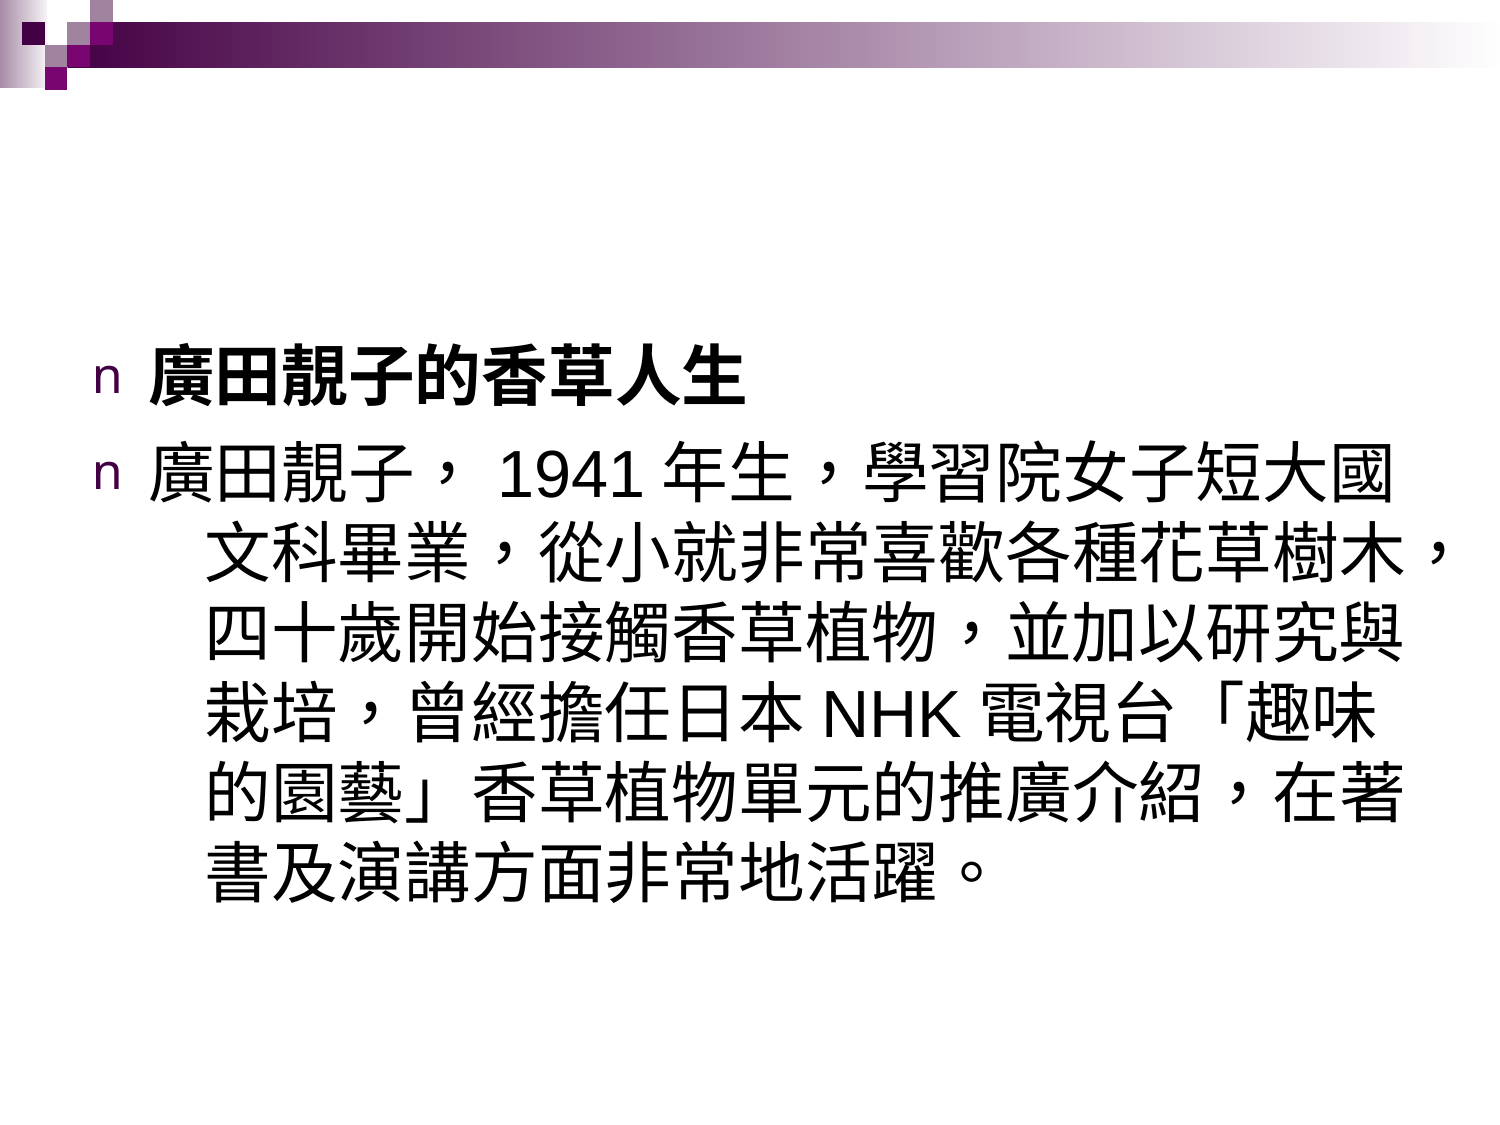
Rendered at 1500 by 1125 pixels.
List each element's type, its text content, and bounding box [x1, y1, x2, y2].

list 廣田靚子的香草人生 廣田靚子，1941年生，學習院女子短大國文科畢業，從小就非常喜歡各種花草樹木，四十歲開始接觸香草植物，並加以研究與栽培，曾經擔任日本NHK電視台「趣味的園藝」香草植物單元的推廣介紹，在著書及演講方面非常地活躍。 [76, 326, 1427, 964]
